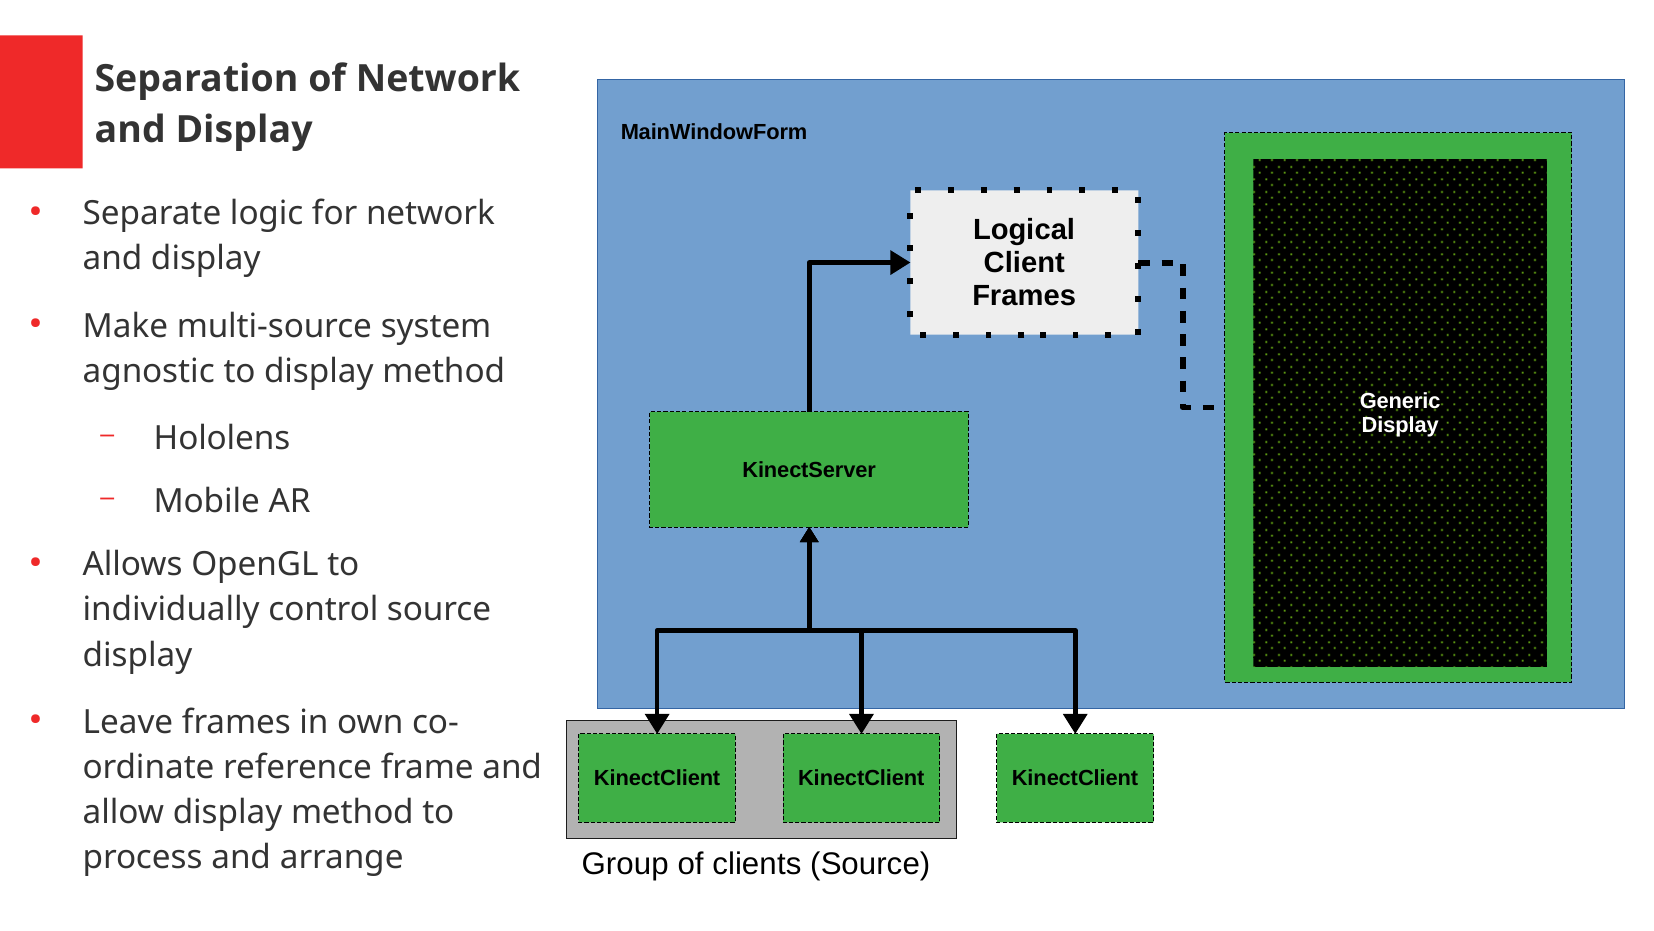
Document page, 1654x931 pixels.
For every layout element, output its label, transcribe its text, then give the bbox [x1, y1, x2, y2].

text_box [659, 633, 859, 709]
text_box MainWindowForm [584, 119, 845, 169]
list Separate logic for network and display Make multi-source system agnostic to display method Hololens Mobile AR Allows OpenGL to individually control source display Leave frames in own co-ordinate reference frame and allow display method to process and arrange [11, 188, 544, 745]
text_box Group of clients (Source) [566, 838, 947, 889]
text_box [597, 79, 1625, 709]
text_box KinectClient [996, 733, 1154, 823]
title Separation of Network and Display [94, 35, 584, 169]
text_box Logical Client Frames [910, 190, 1139, 335]
text_box [864, 633, 1073, 709]
text_box KinectClient [578, 733, 736, 823]
text_box KinectServer [649, 411, 969, 528]
text_box KinectClient [783, 733, 940, 823]
text_box [566, 720, 957, 839]
text_box Generic Display [1253, 159, 1547, 667]
